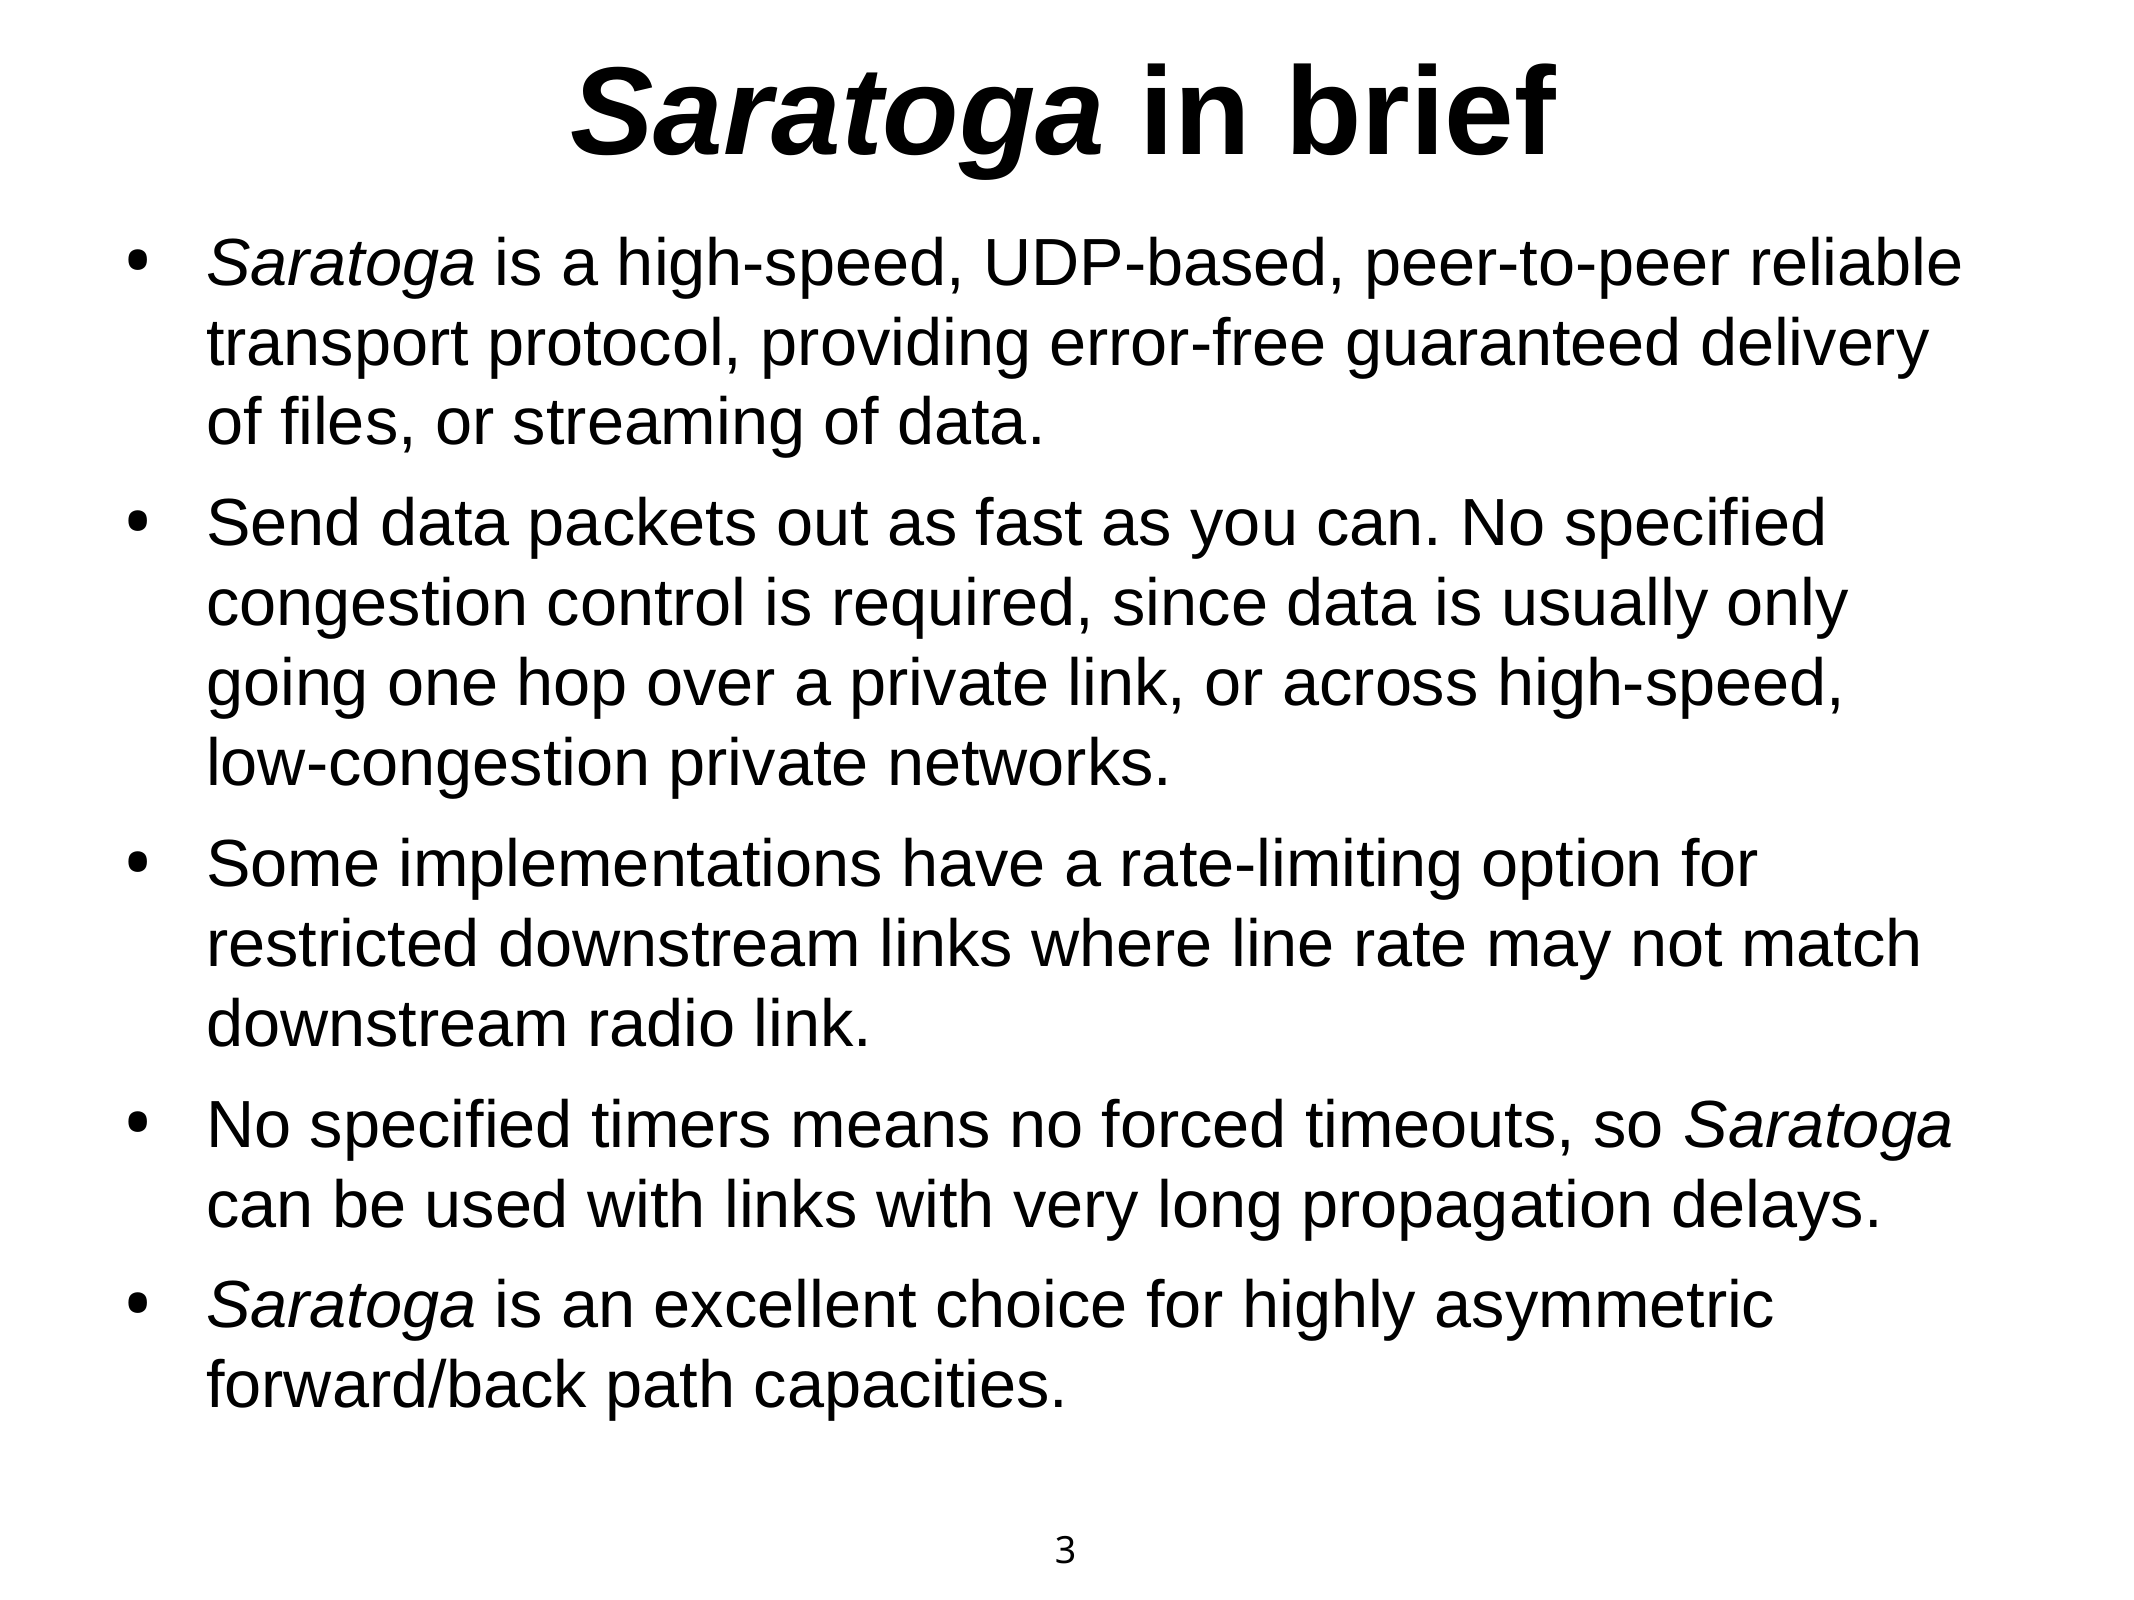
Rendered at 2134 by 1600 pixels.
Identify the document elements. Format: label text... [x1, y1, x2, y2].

text_box Saratoga is a high-speed, UDP-based, peer-to-peer reliable transport protocol, providing error-free guaranteed delivery of files, or streaming of data. Send data packets out as fast as you can. No specified congestion control is required, since data is usually only going one hop over a private link, or across high-speed, low-congestion private networks. Some implementations have a rate-limiting option for restricted downstream links where line rate may not match downstream radio link. No specified timers means no forced timeouts, so Saratoga can be used with links with very long propagation delays. Saratoga is an excellent choice for highly asymmetric forward/back path capacities. [81, 125, 1967, 1515]
text_box <number> [1037, 1518, 1094, 1580]
title Saratoga in brief [37, 20, 2090, 188]
